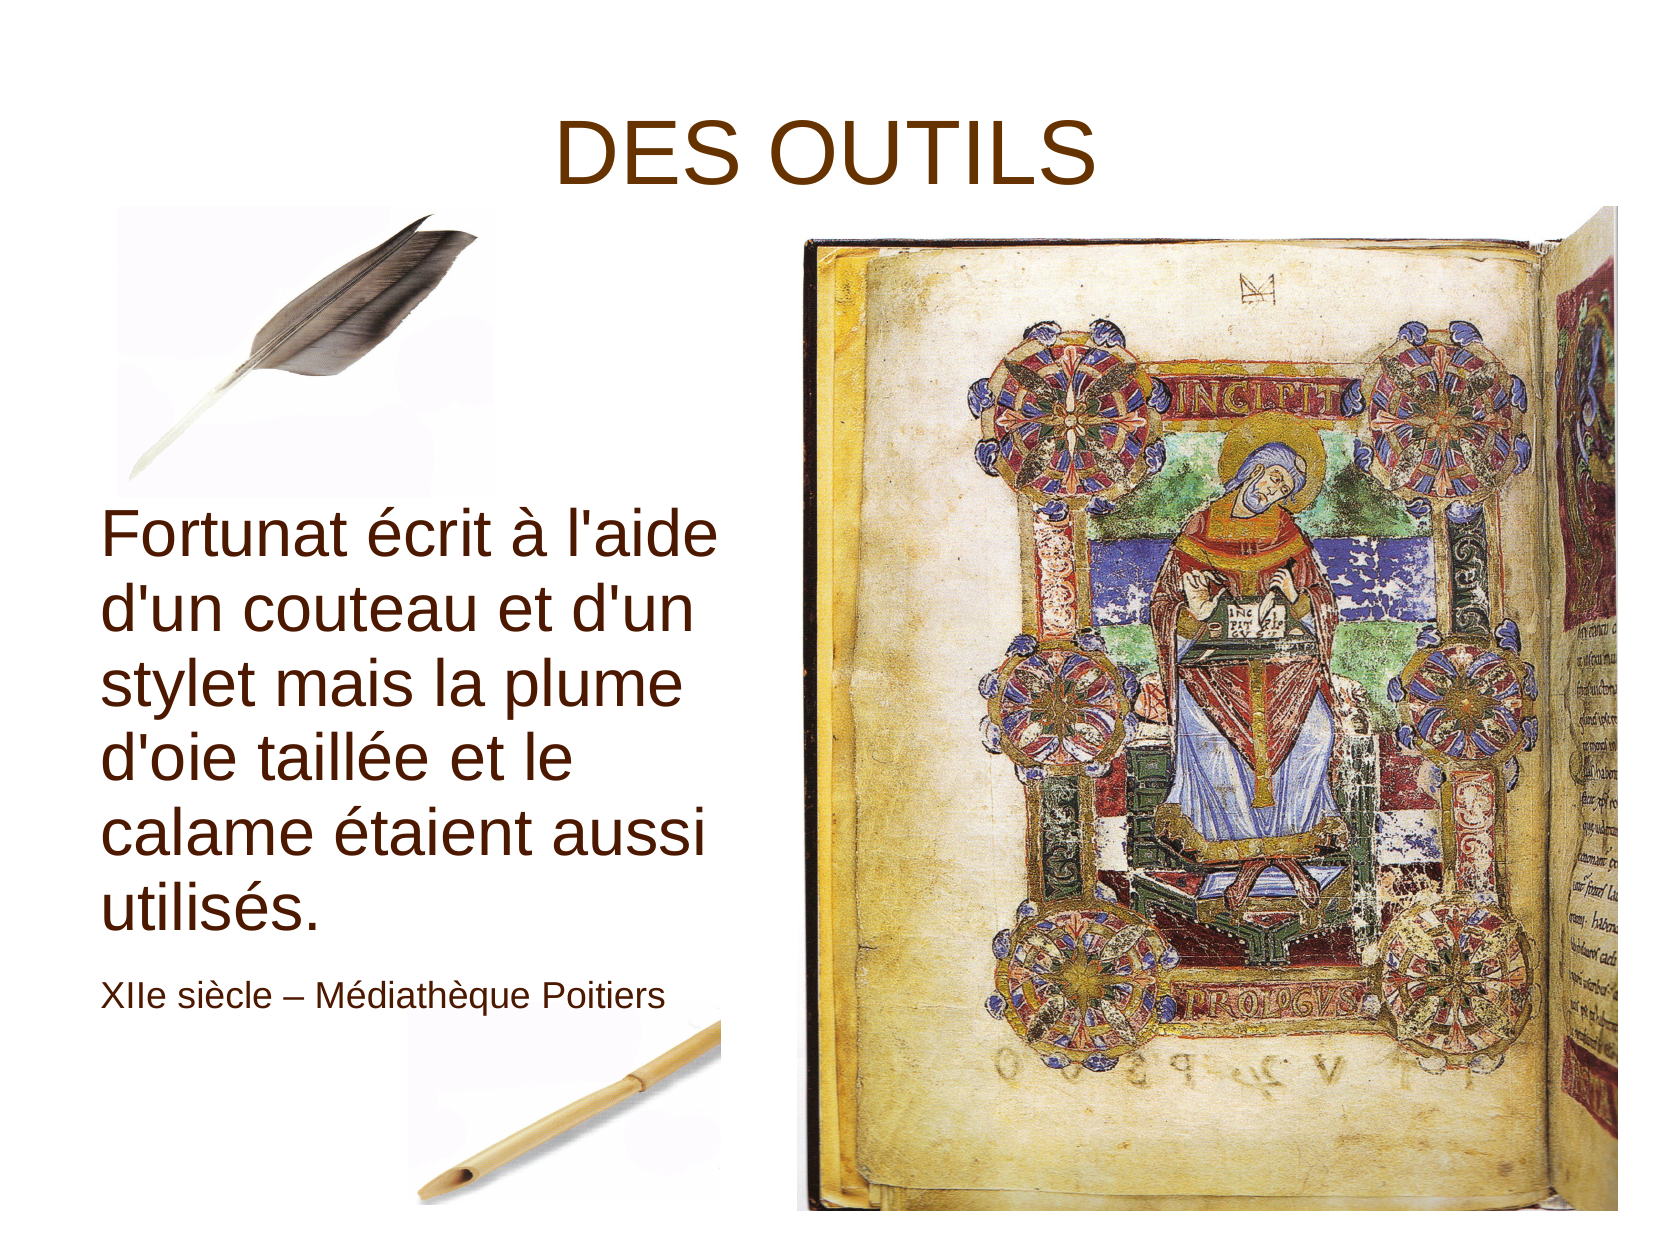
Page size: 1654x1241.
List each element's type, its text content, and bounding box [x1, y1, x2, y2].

list Fortunat écrit à l'aide d'un couteau et d'un stylet mais la plume d'oie taillée et le calame étaient aussi utilisés. XIIe siècle – Médiathèque Poitiers [29, 496, 756, 1017]
picture [797, 206, 1618, 1211]
picture [408, 1017, 721, 1205]
title DES OUTILS [82, 49, 1571, 257]
picture [118, 257, 494, 496]
